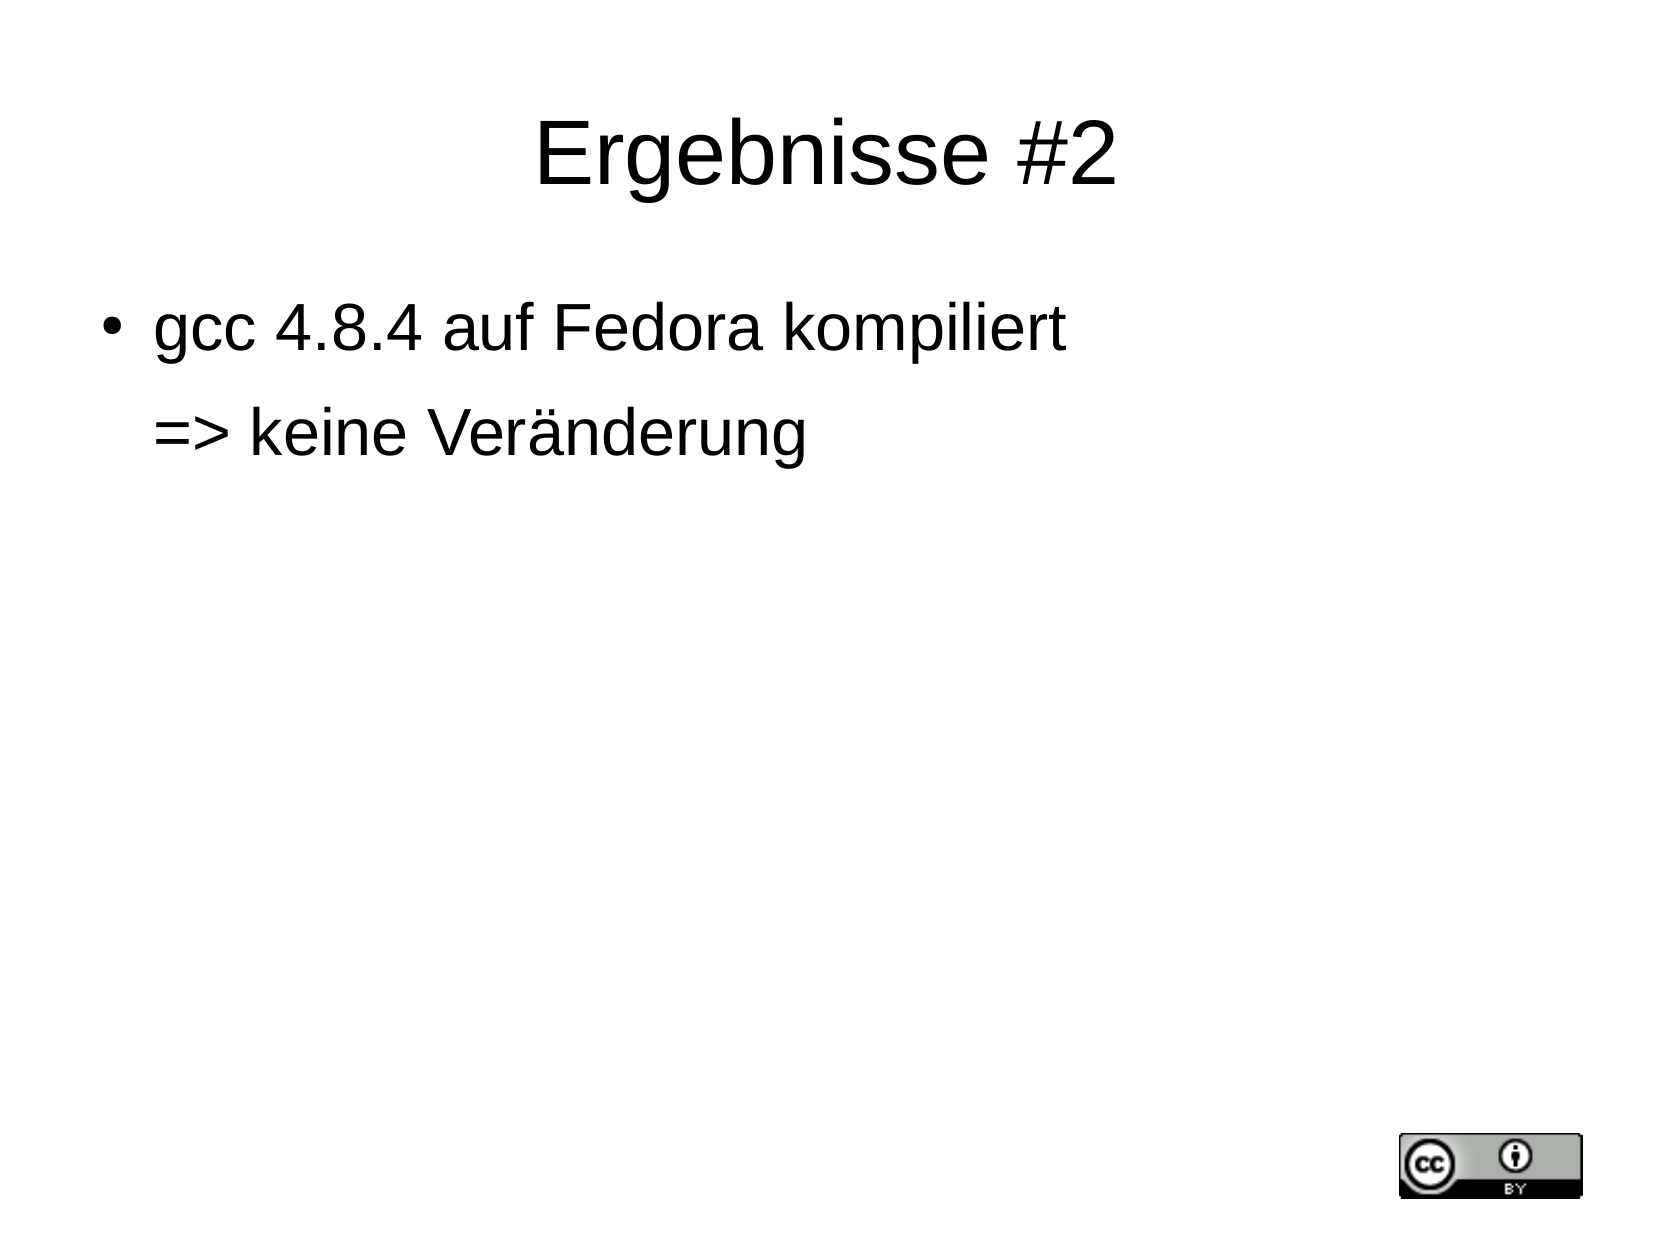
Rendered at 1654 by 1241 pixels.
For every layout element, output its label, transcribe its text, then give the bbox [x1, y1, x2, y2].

list gcc 4.8.4 auf Fedora kompiliert => keine Veränderung [82, 290, 1571, 1010]
picture [1399, 1133, 1583, 1199]
title Ergebnisse #2 [82, 49, 1571, 257]
